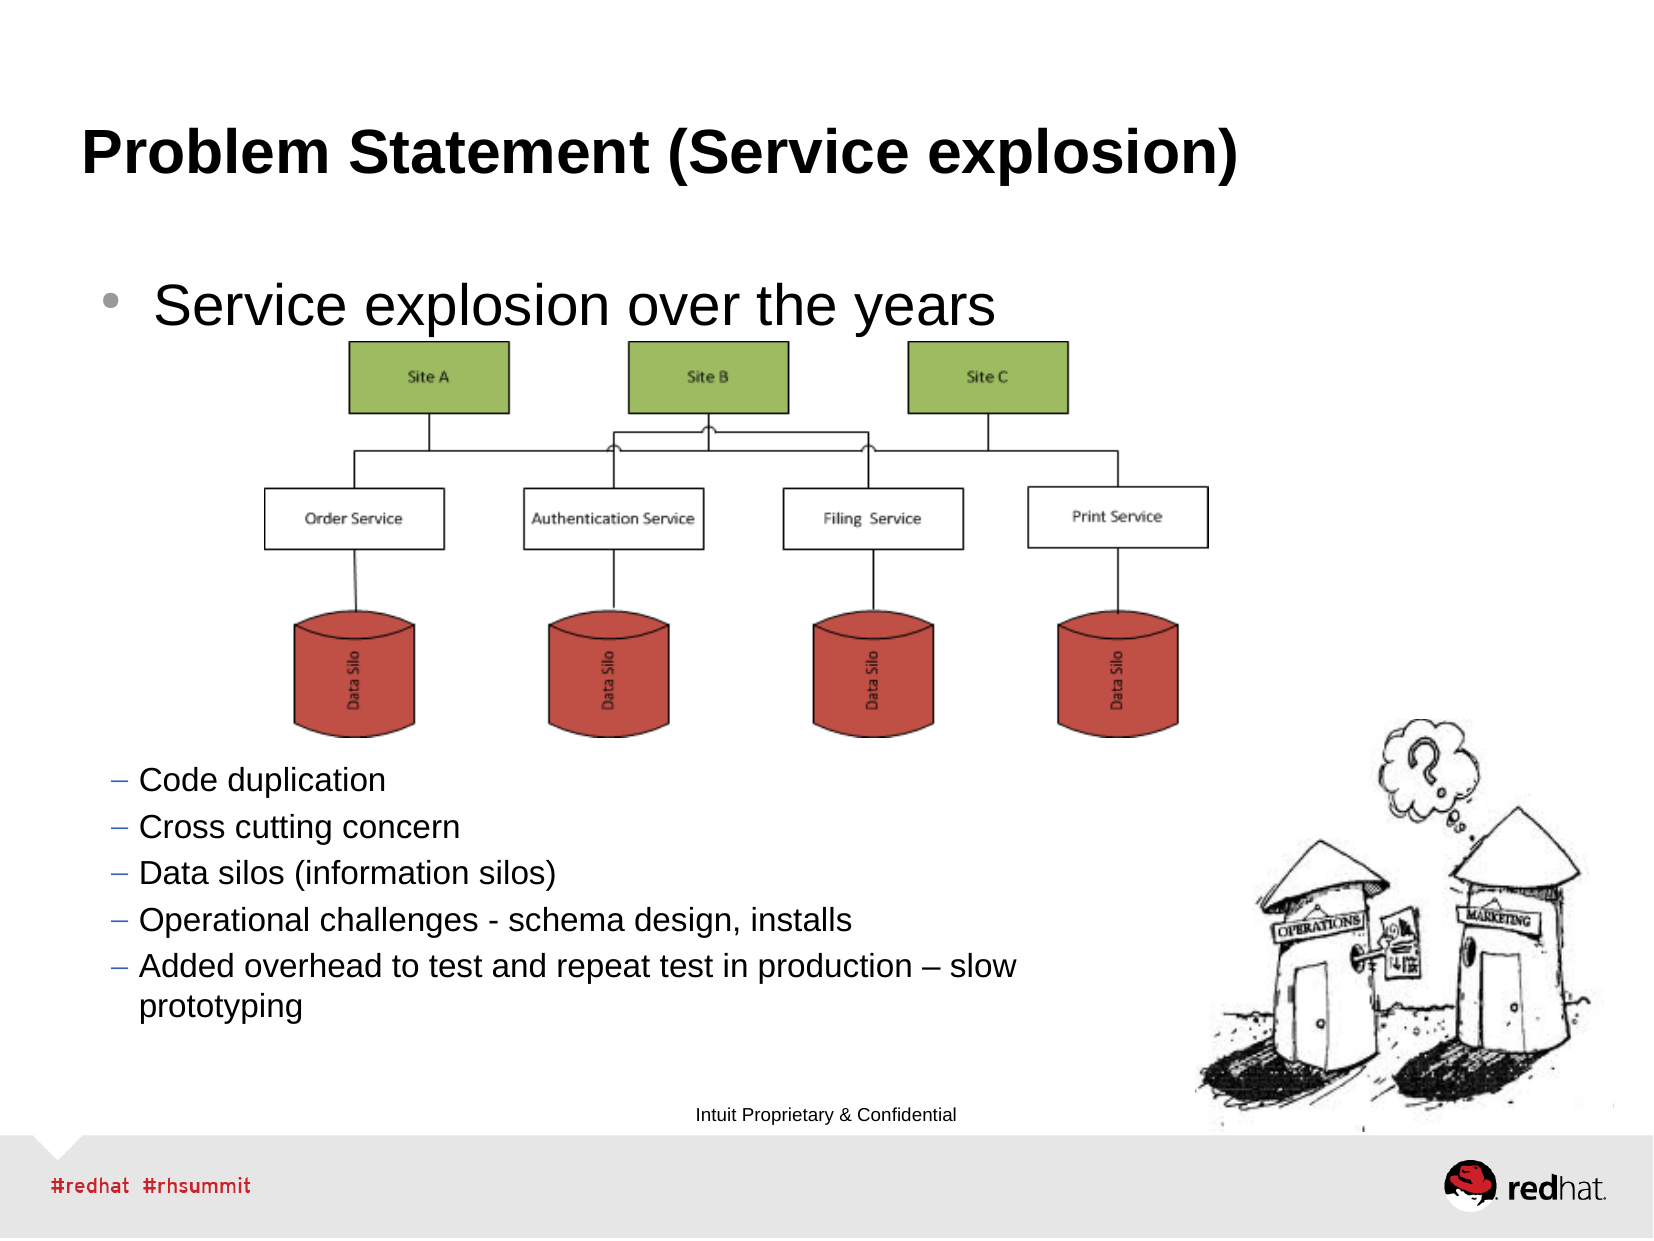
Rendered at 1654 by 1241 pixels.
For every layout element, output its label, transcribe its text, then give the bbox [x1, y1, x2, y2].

picture [0, 0, 1654, 1238]
list Service explosion over the years [82, 259, 1570, 358]
title Problem Statement (Service explosion) [81, 68, 1569, 187]
text_box Code duplication Cross cutting concern Data silos (information silos) Operational challenges - schema design, installs Added overhead to test and repeat test in production – slow prototyping [64, 750, 1186, 1102]
